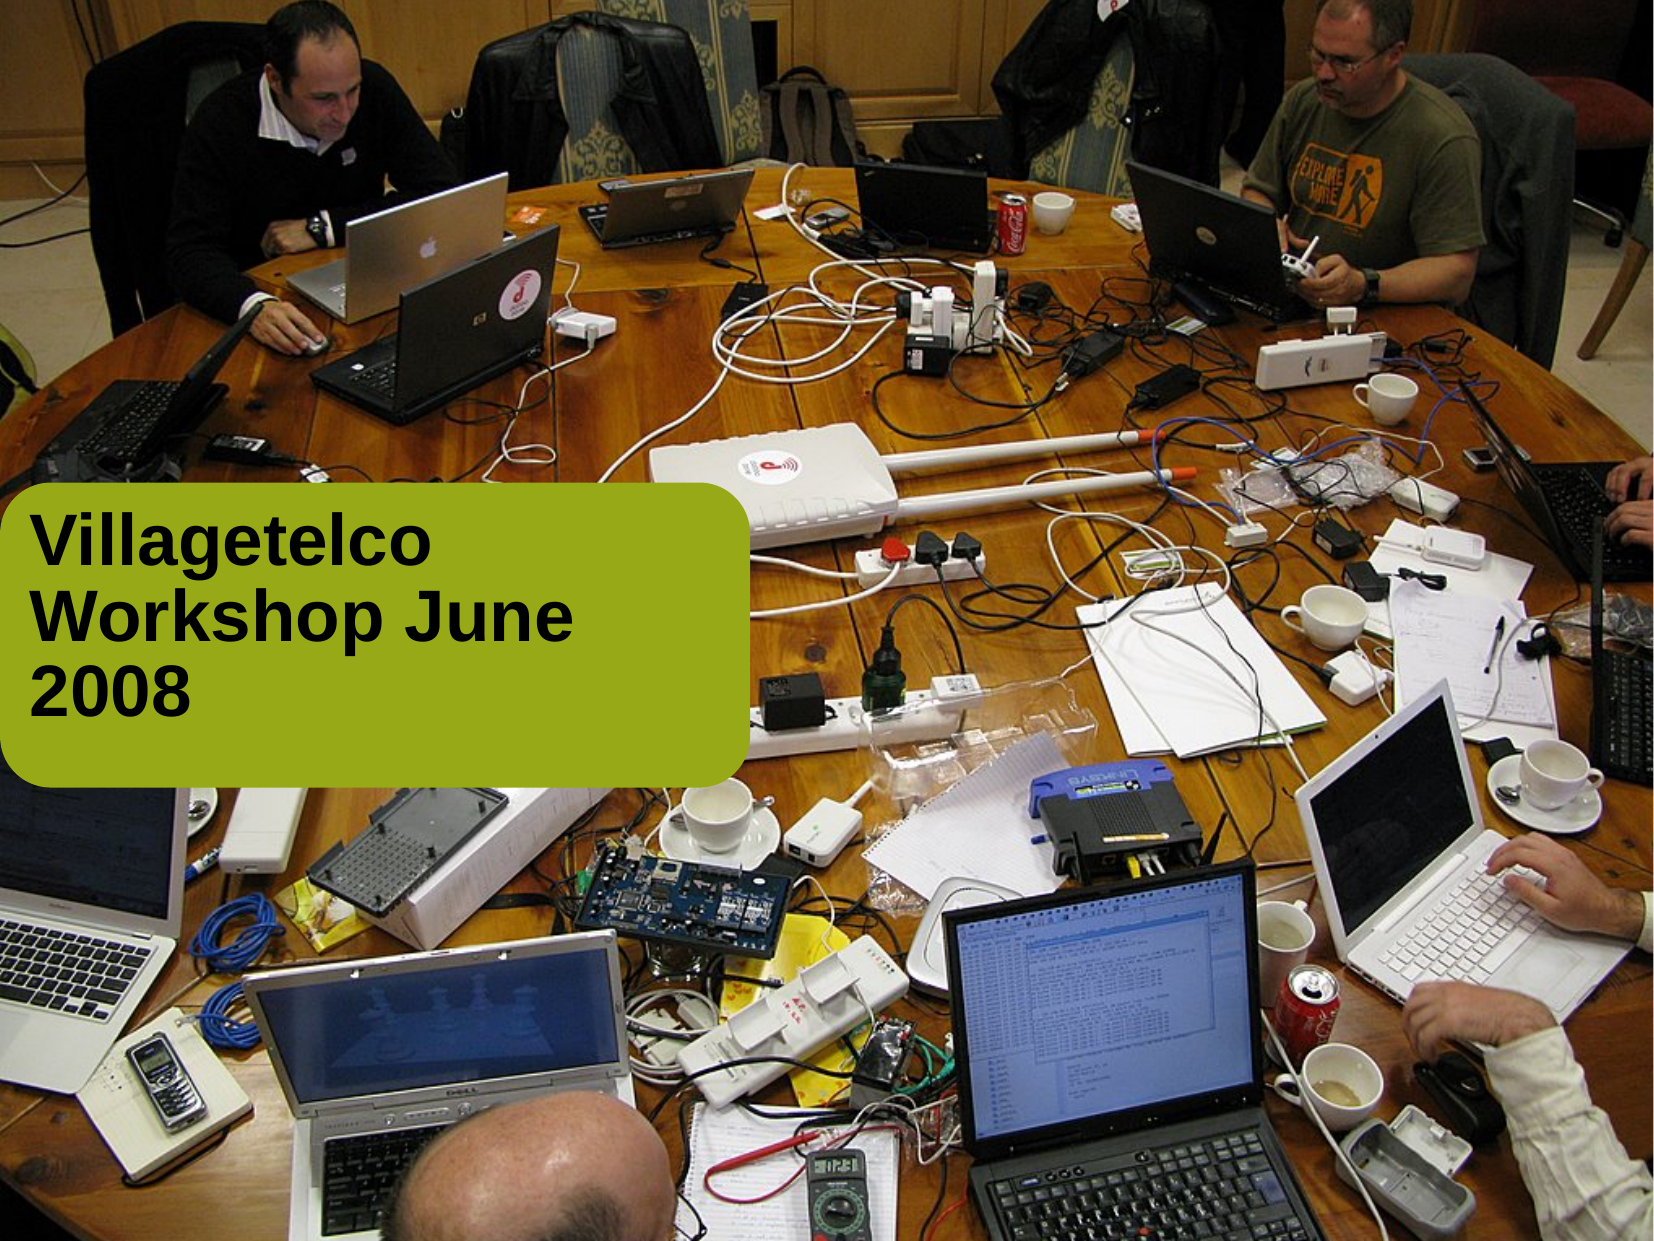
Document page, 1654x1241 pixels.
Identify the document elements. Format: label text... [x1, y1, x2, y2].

text_box Villagetelco Workshop June 2008 [0, 482, 751, 788]
picture [0, 0, 1654, 1241]
